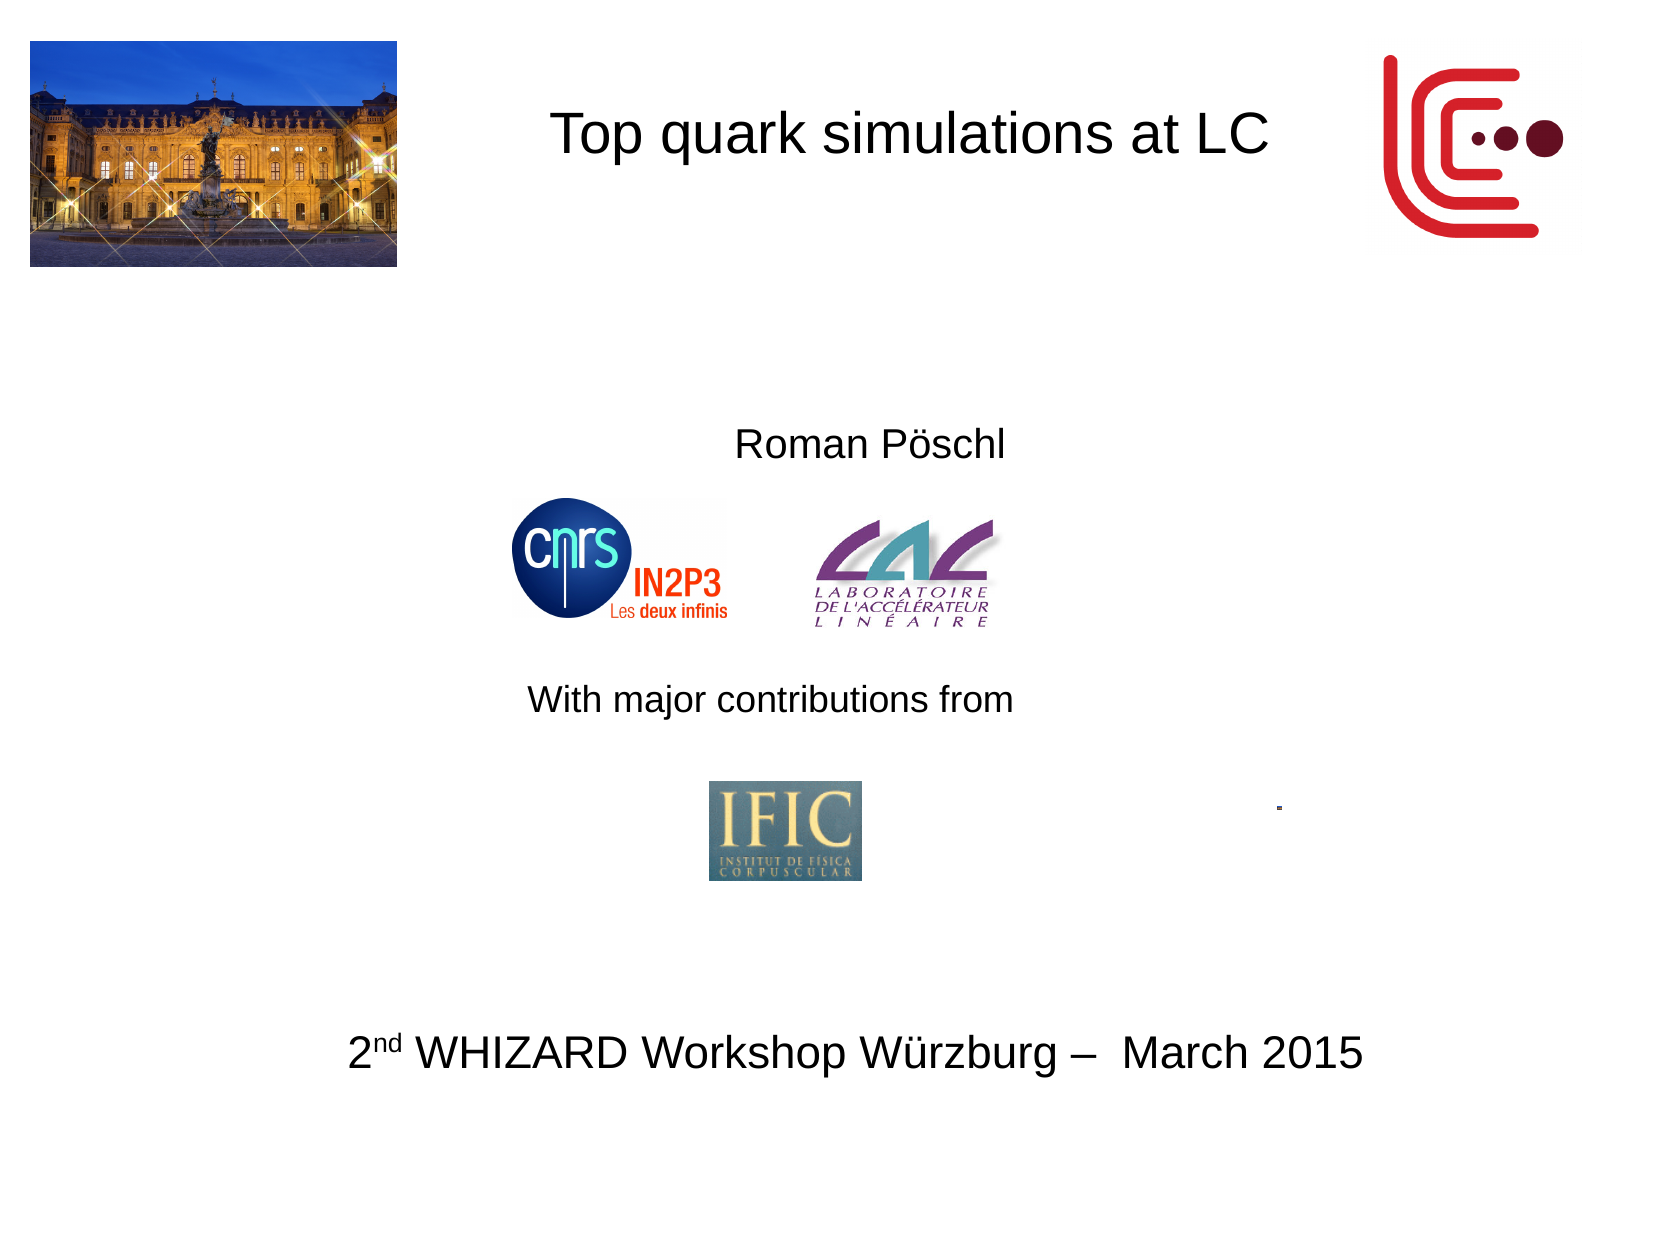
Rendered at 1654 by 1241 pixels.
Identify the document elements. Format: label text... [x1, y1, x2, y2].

picture [810, 515, 1006, 631]
text_box With major contributions from [512, 671, 1041, 728]
picture [512, 498, 727, 618]
text_box Roman Pöschl [537, 411, 826, 470]
text_box Top quark simulations at LC [468, 89, 1153, 222]
picture [709, 781, 862, 881]
picture [1365, 38, 1582, 256]
picture [30, 41, 397, 267]
text_box 2nd WHIZARD Workshop Würzburg – March 2015 [297, 1016, 1299, 1110]
